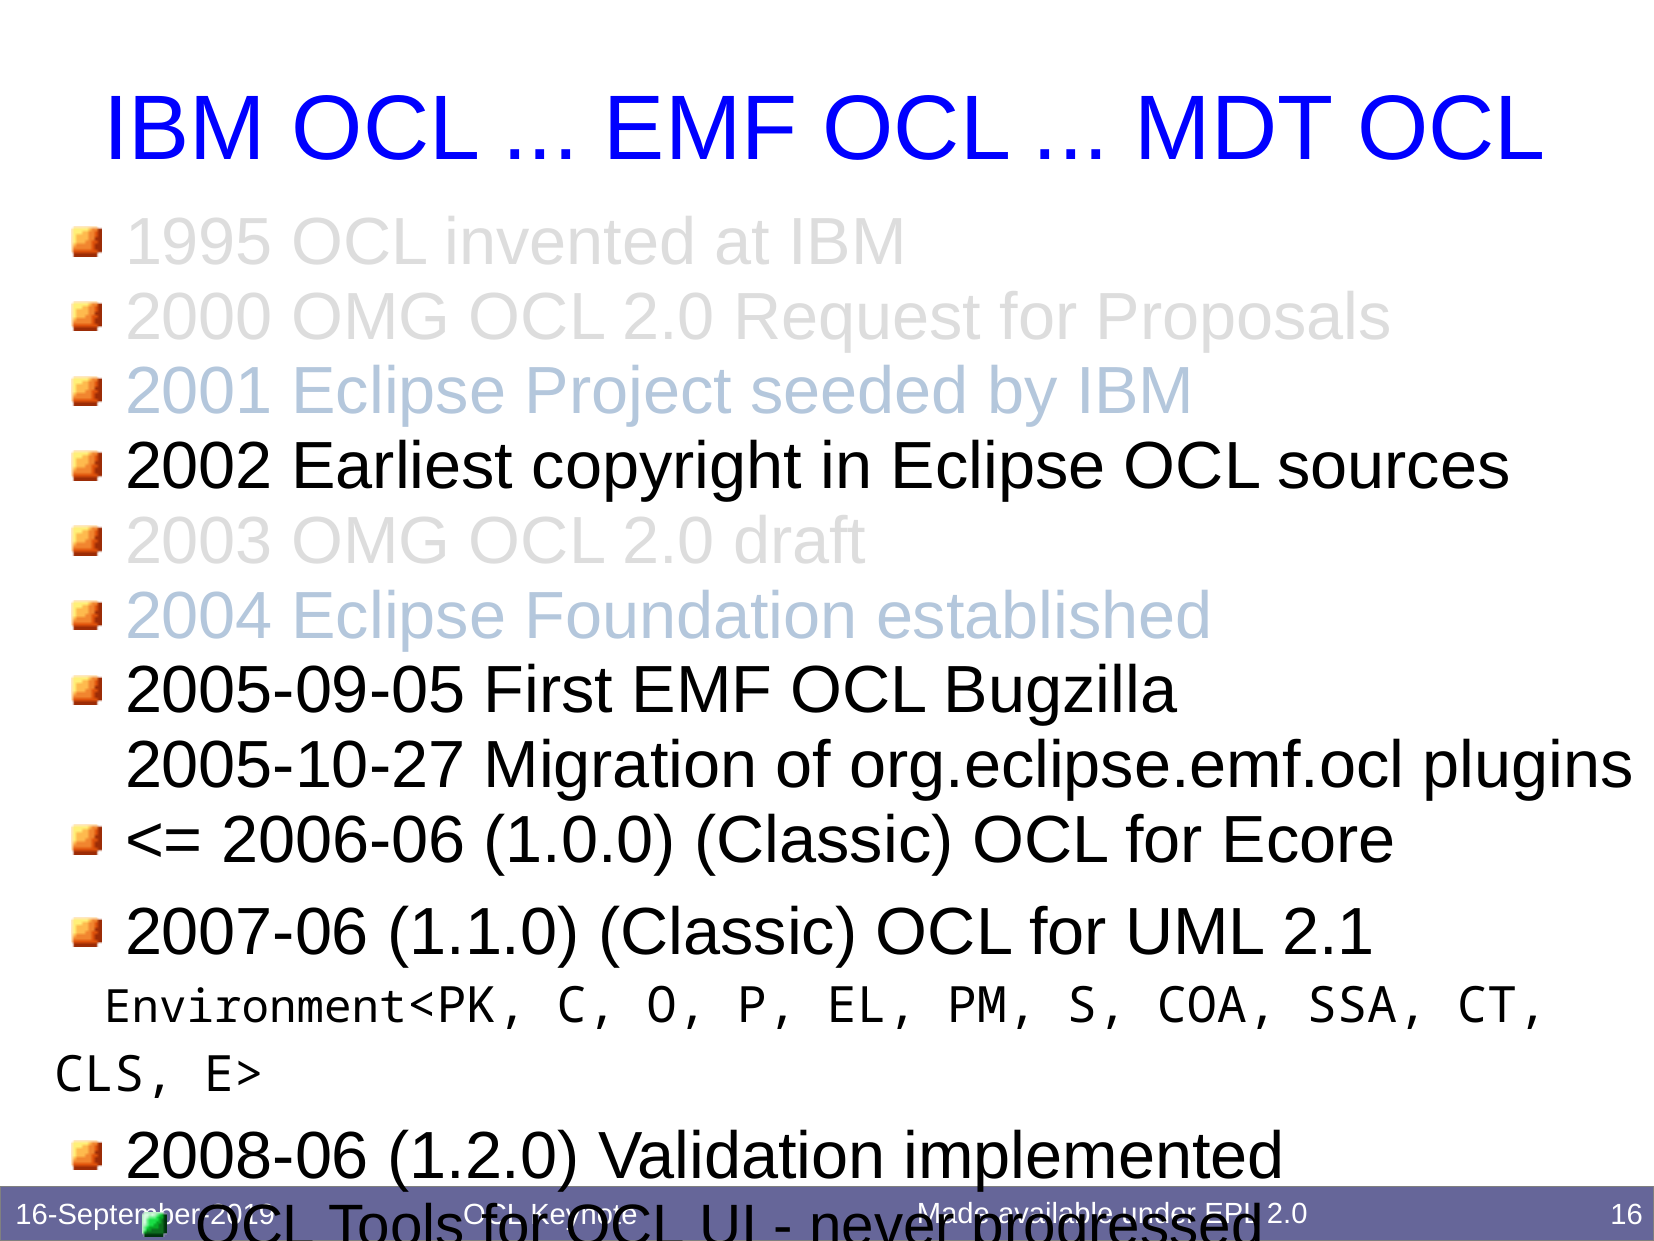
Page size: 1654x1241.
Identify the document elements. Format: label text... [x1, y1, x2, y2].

list 1995 OCL invented at IBM 2000 OMG OCL 2.0 Request for Proposals 2001 Eclipse Project seeded by IBM 2002 Earliest copyright in Eclipse OCL sources 2003 OMG OCL 2.0 draft 2004 Eclipse Foundation established 2005-09-05 First EMF OCL Bugzilla 2005-10-27 Migration of org.eclipse.emf.ocl plugins <= 2006-06 (1.0.0) (Classic) OCL for Ecore 2007-06 (1.1.0) (Classic) OCL for UML 2.1 Environment<PK, C, O, P, EL, PM, S, COA, SSA, CT, CLS, E> 2008-06 (1.2.0) Validation implemented OCL Tools for OCL UI - never progressed [54, 203, 1647, 1182]
title IBM OCL ... EMF OCL ... MDT OCL [34, 56, 1617, 180]
picture [142, 1212, 167, 1237]
